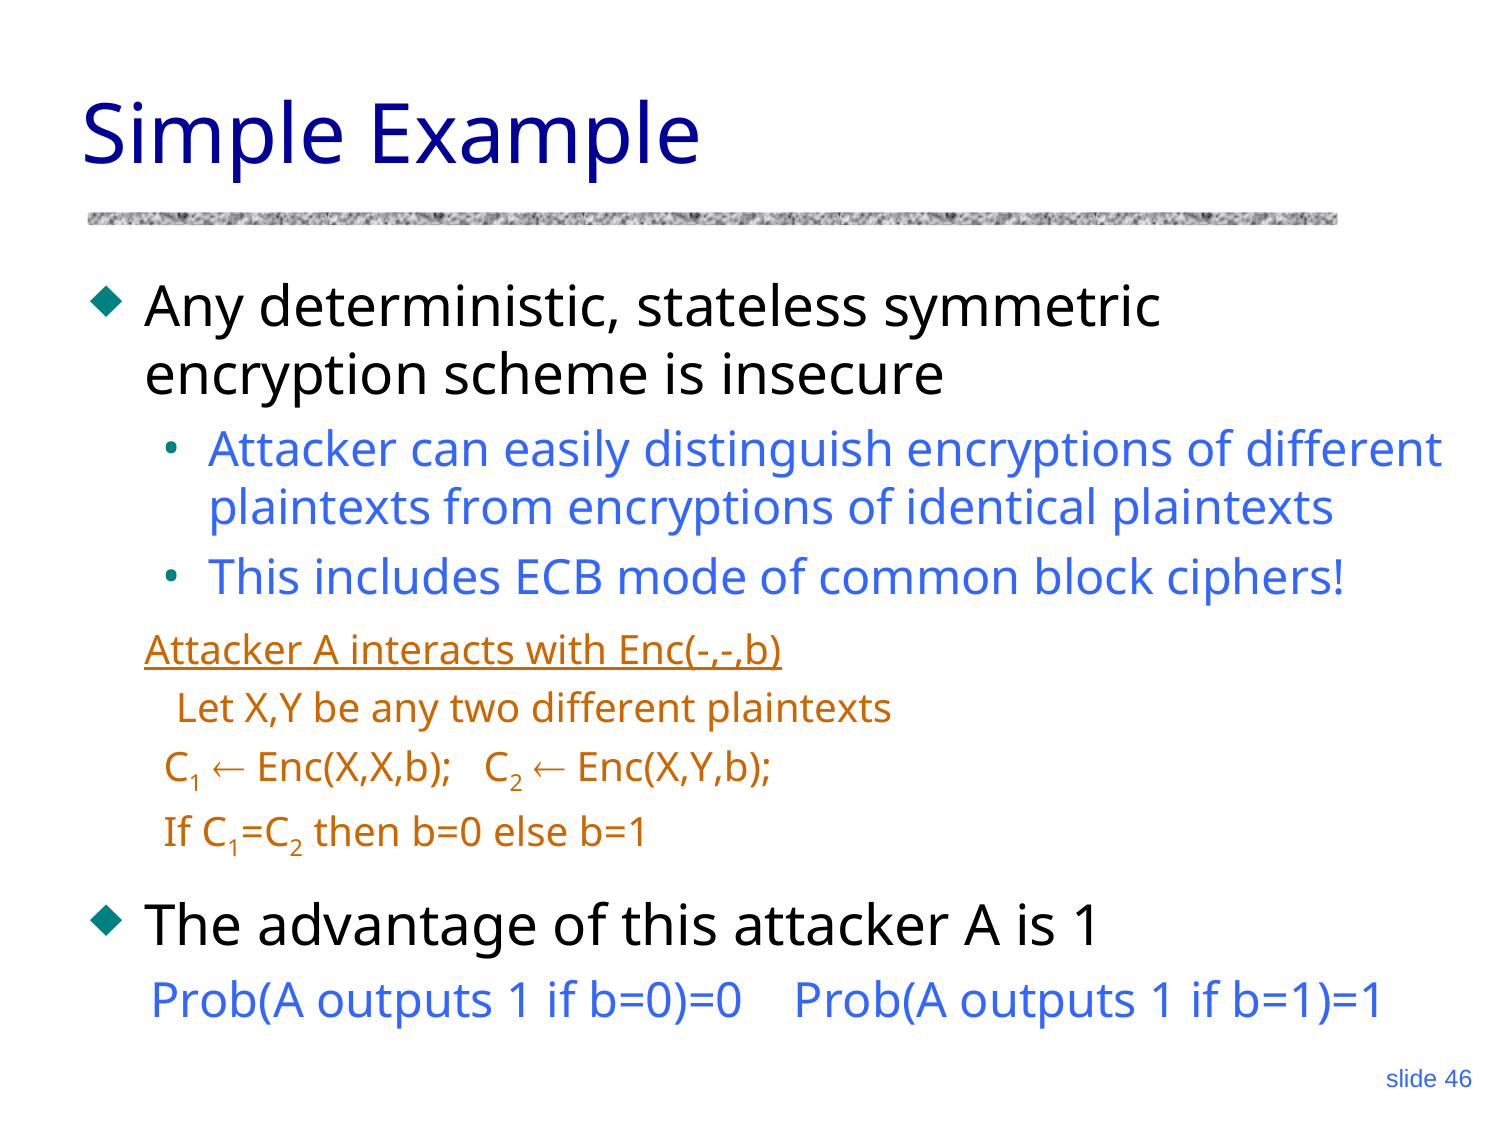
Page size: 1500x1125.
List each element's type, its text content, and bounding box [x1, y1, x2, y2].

text_box slide <number> [1174, 1025, 1488, 1101]
picture [87, 212, 1338, 226]
list Any deterministic, stateless symmetric encryption scheme is insecure Attacker can easily distinguish encryptions of different plaintexts from encryptions of identical plaintexts This includes ECB mode of common block ciphers! Attacker A interacts with Enc(-,-,b) Let X,Y be any two different plaintexts C1  Enc(X,X,b); C2  Enc(X,Y,b); If C1=C2 then b=0 else b=1 The advantage of this attacker A is 1 Prob(A outputs 1 if b=0)=0 Prob(A outputs 1 if b=1)=1 [74, 262, 1463, 1088]
title Simple Example [66, 37, 1425, 188]
